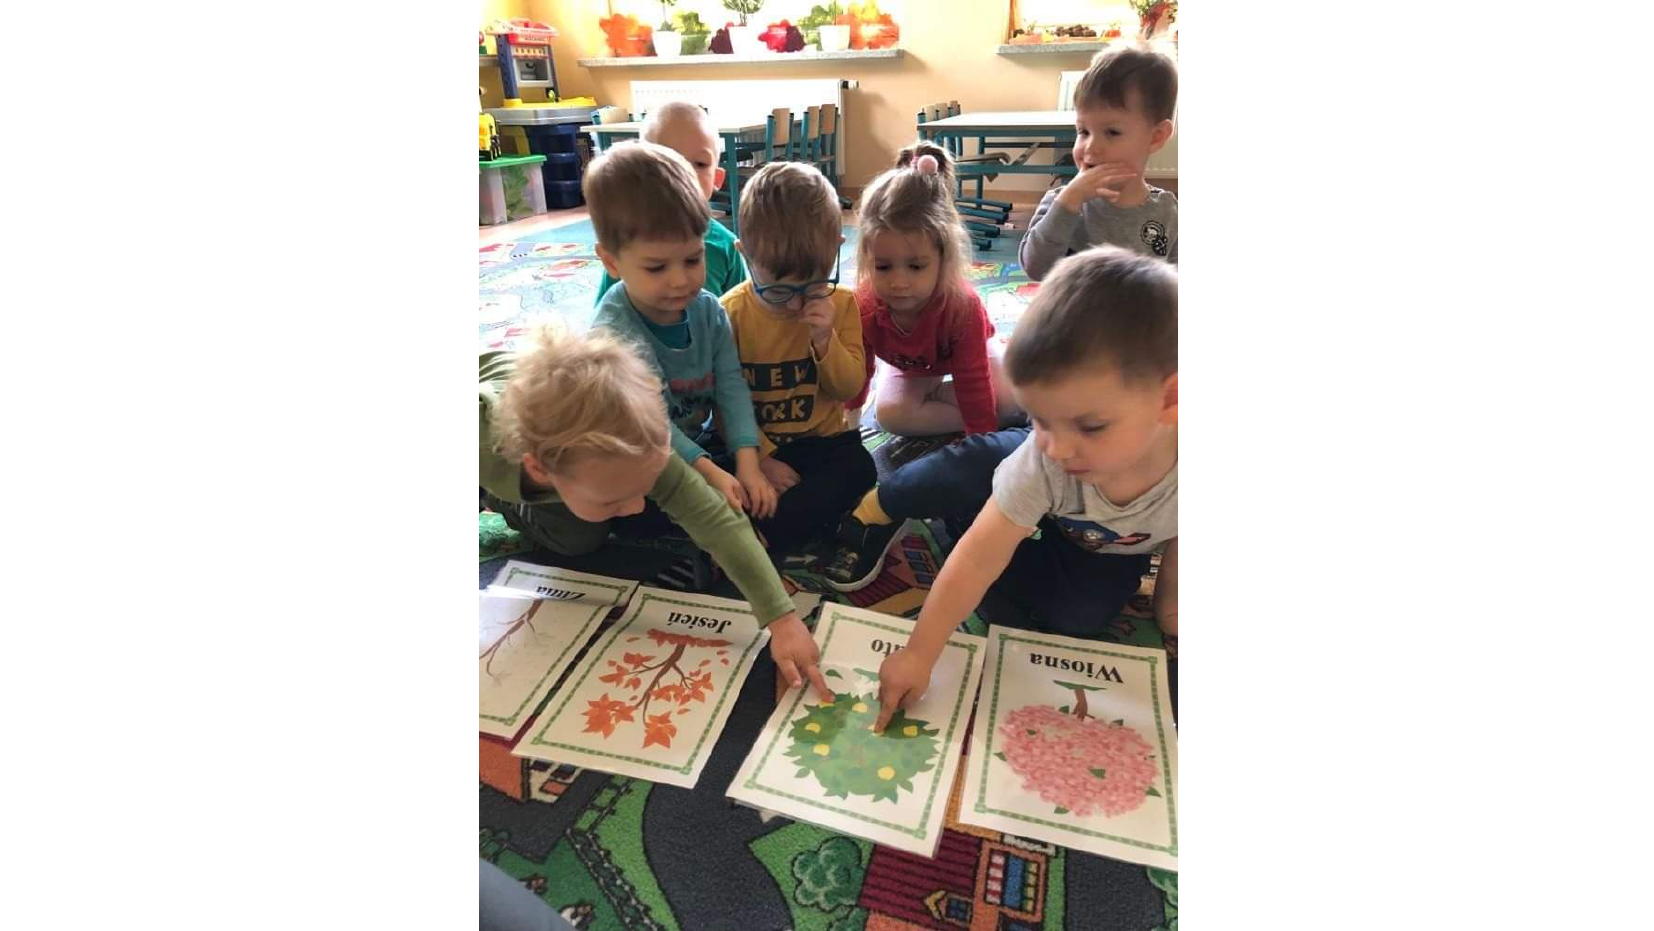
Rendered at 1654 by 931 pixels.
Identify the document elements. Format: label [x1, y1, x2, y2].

picture [479, 0, 1178, 931]
